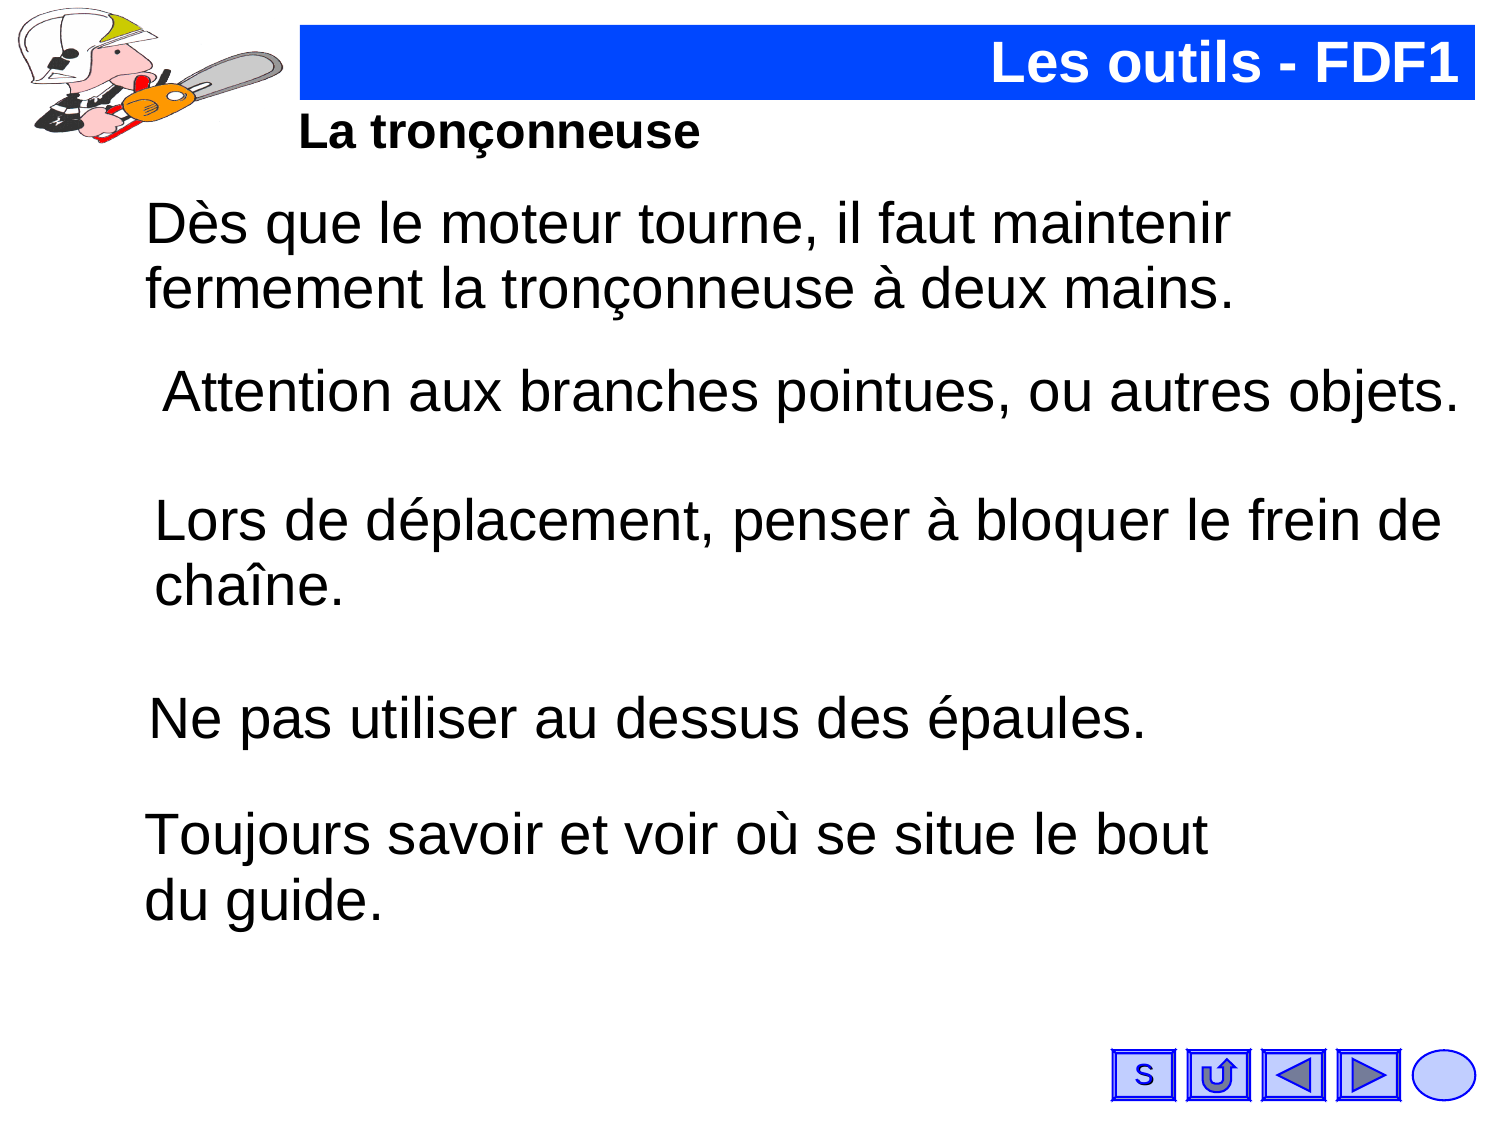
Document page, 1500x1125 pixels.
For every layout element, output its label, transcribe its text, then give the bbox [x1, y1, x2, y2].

picture [0, 0, 296, 148]
text_box La tronçonneuse [283, 95, 717, 167]
text_box Lors de déplacement, penser à bloquer le frein de chaîne. [139, 479, 1460, 625]
text_box Toujours savoir et voir où se situe le bout du guide. [129, 794, 1236, 950]
text_box [1412, 1050, 1476, 1101]
text_box Dès que le moteur tourne, il faut maintenir fermement la tronçonneuse à deux mains. [130, 183, 1265, 328]
text_box Ne pas utiliser au dessus des épaules. [133, 677, 1181, 758]
text_box Les outils - FDF1 [299, 24, 1475, 100]
text_box Attention aux branches pointues, ou autres objets. [147, 351, 1478, 432]
